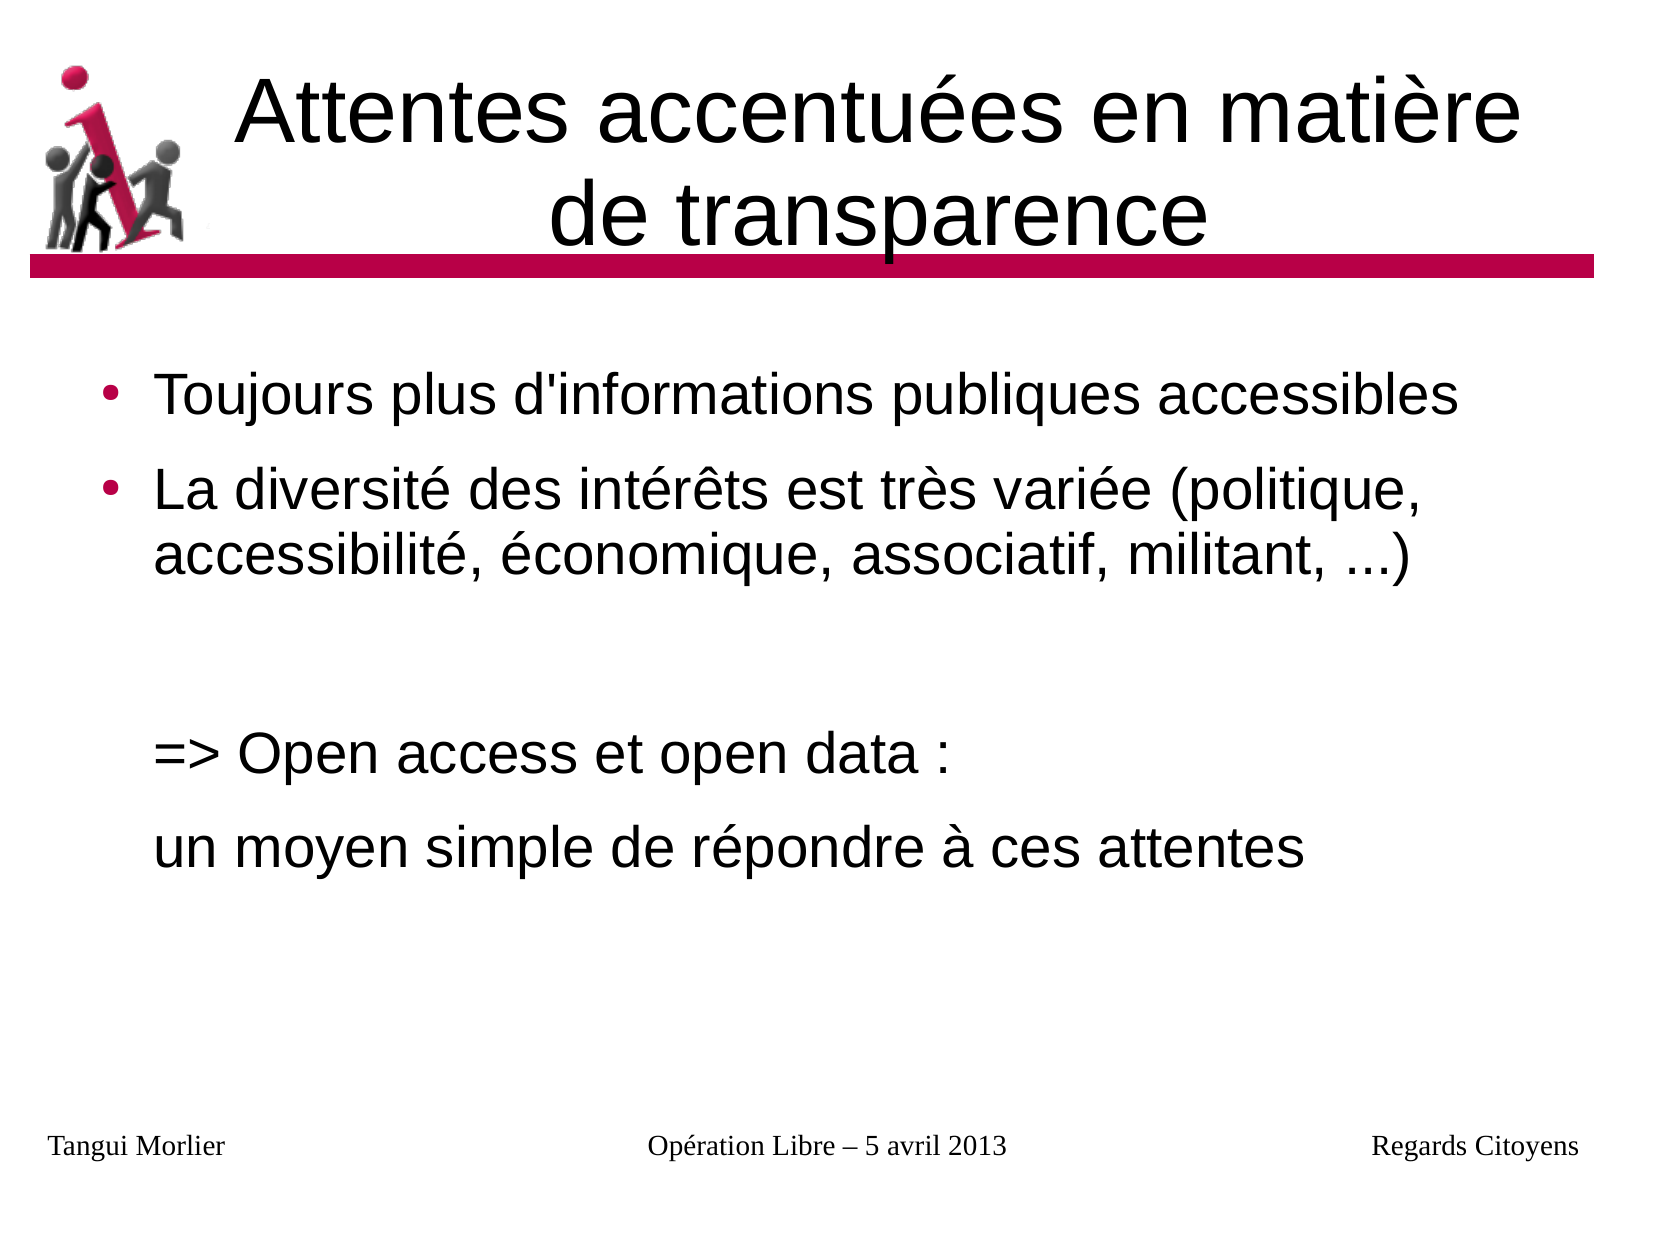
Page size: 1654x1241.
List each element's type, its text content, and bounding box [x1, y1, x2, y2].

title Attentes accentuées en matière de transparence [135, 58, 1625, 266]
picture [29, 60, 135, 254]
list Toujours plus d'informations publiques accessibles La diversité des intérêts est très variée (politique, accessibilité, économique, associatif, militant, ...) => Open access et open data : un moyen simple de répondre à ces attentes [82, 313, 1571, 1034]
